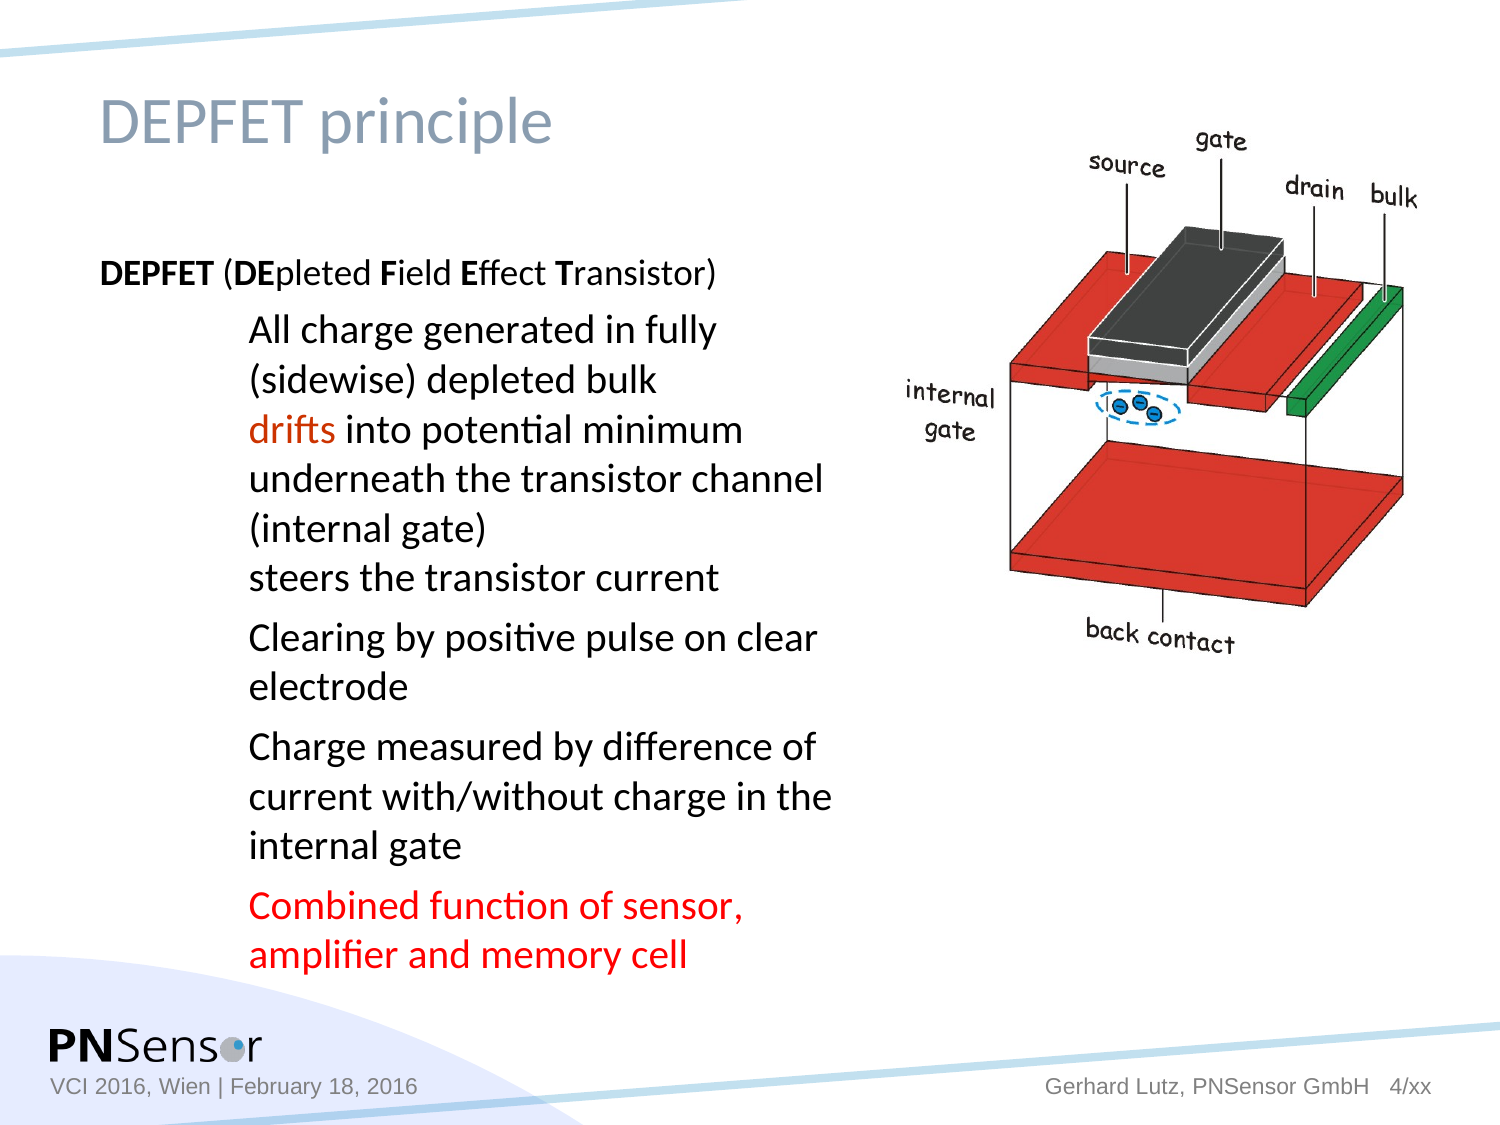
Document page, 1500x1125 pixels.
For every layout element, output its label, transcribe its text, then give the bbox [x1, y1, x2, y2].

list DEPFET (DEpleted Field Effect Transistor) All charge generated in fully (sidewise) depleted bulk drifts into potential minimum underneath the transistor channel (internal gate) steers the transistor current Clearing by positive pulse on clear electrode Charge measured by difference of current with/without charge in the internal gate Combined function of sensor, amplifier and memory cell [99, 248, 904, 991]
picture [890, 117, 1483, 711]
title DEPFET principle [99, 76, 1426, 248]
